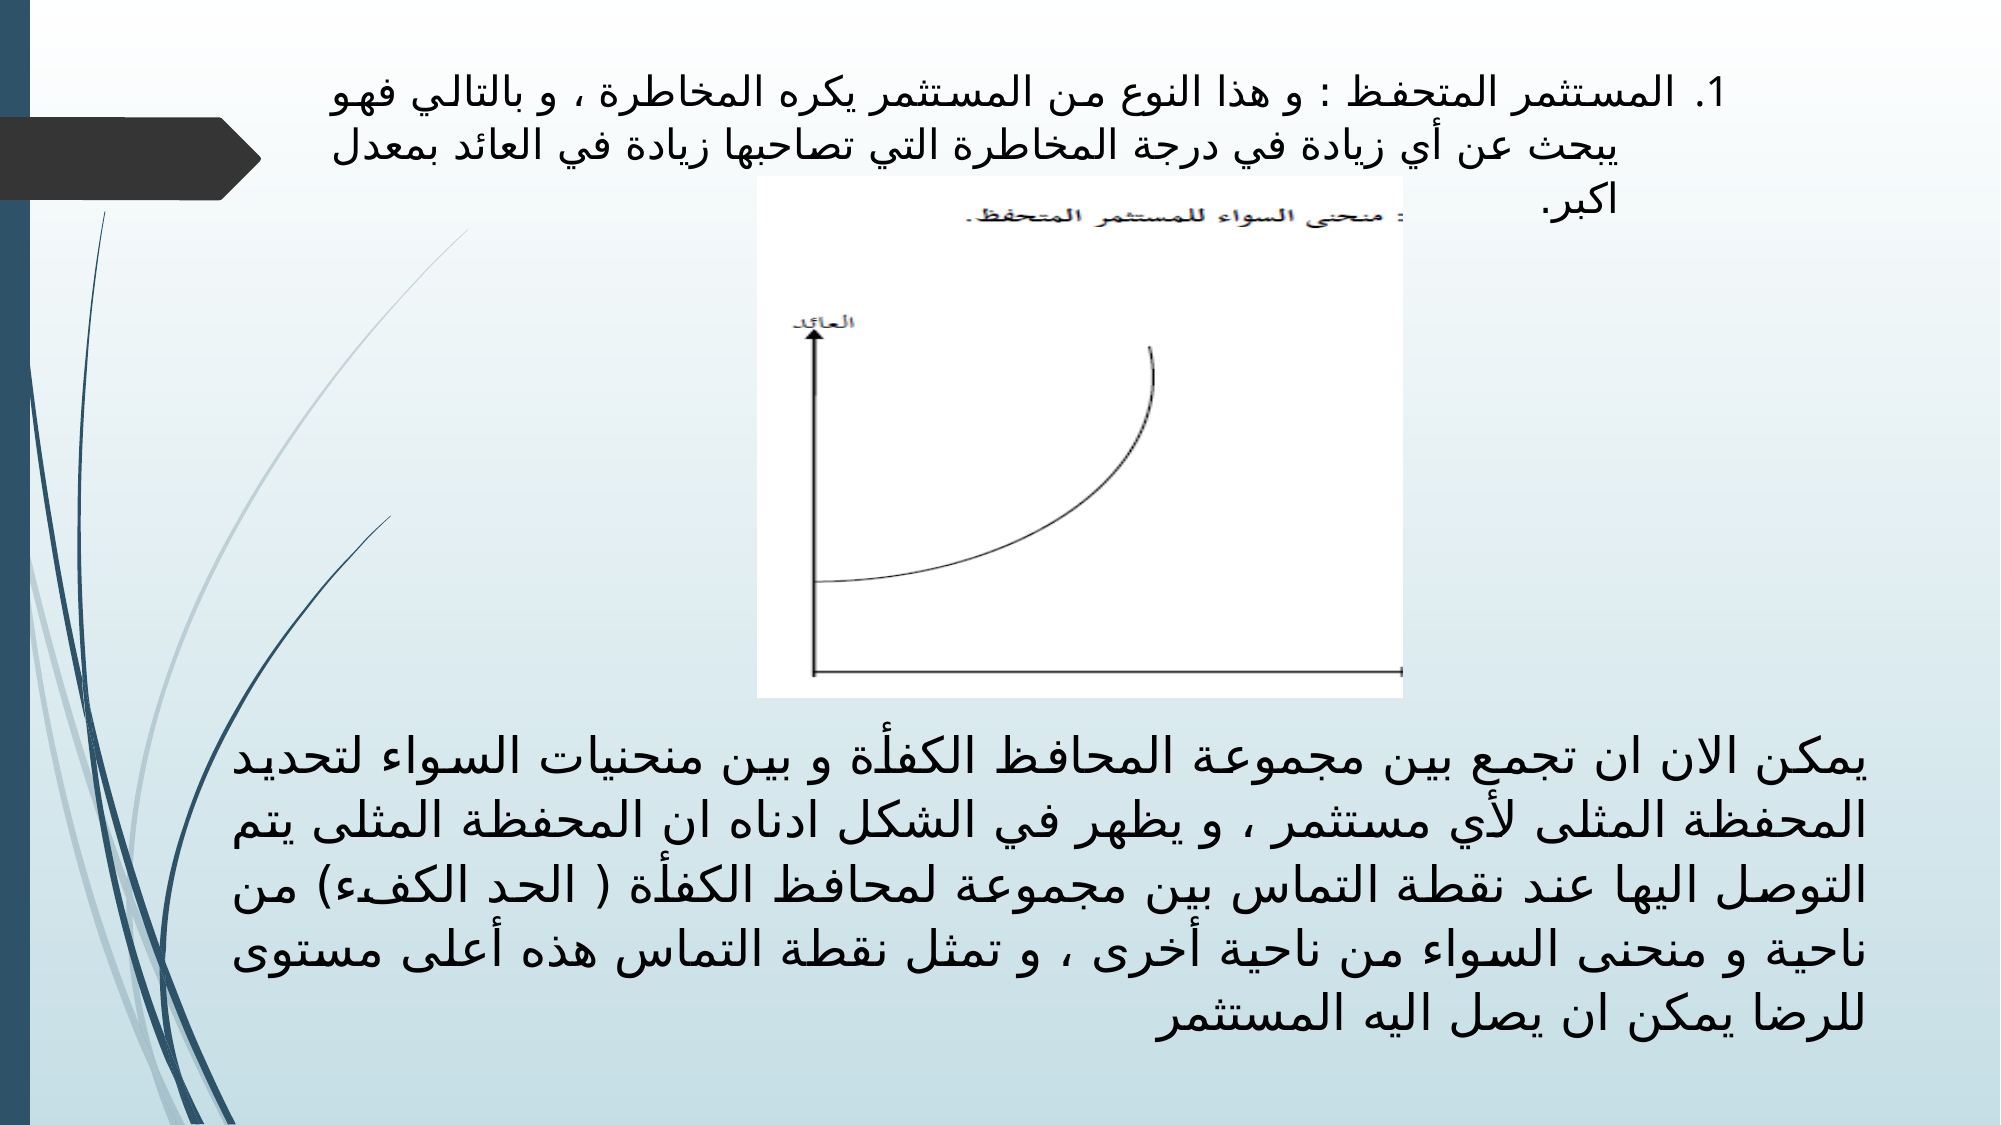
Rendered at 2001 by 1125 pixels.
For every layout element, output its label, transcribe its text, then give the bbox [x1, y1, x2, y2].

text_box المستثمر المتحفظ : و هذا النوع من المستثمر يكره المخاطرة ، و بالتالي فهو يبحث عن أي زيادة في درجة المخاطرة التي تصاحبها زيادة في العائد بمعدل اكبر. [317, 54, 1747, 229]
picture [757, 176, 1403, 698]
text_box يمكن الان ان تجمع بين مجموعة المحافظ الكفأة و بين منحنيات السواء لتحديد المحفظة المثلى لأي مستثمر ، و يظهر في الشكل ادناه ان المحفظة المثلى يتم التوصل اليها عند نقطة التماس بين مجموعة لمحافظ الكفأة ( الحد الكفء) من ناحية و منحنى السواء من ناحية أخرى ، و تمثل نقطة التماس هذه أعلى مستوى للرضا يمكن ان يصل اليه المستثمر [216, 712, 2000, 1048]
